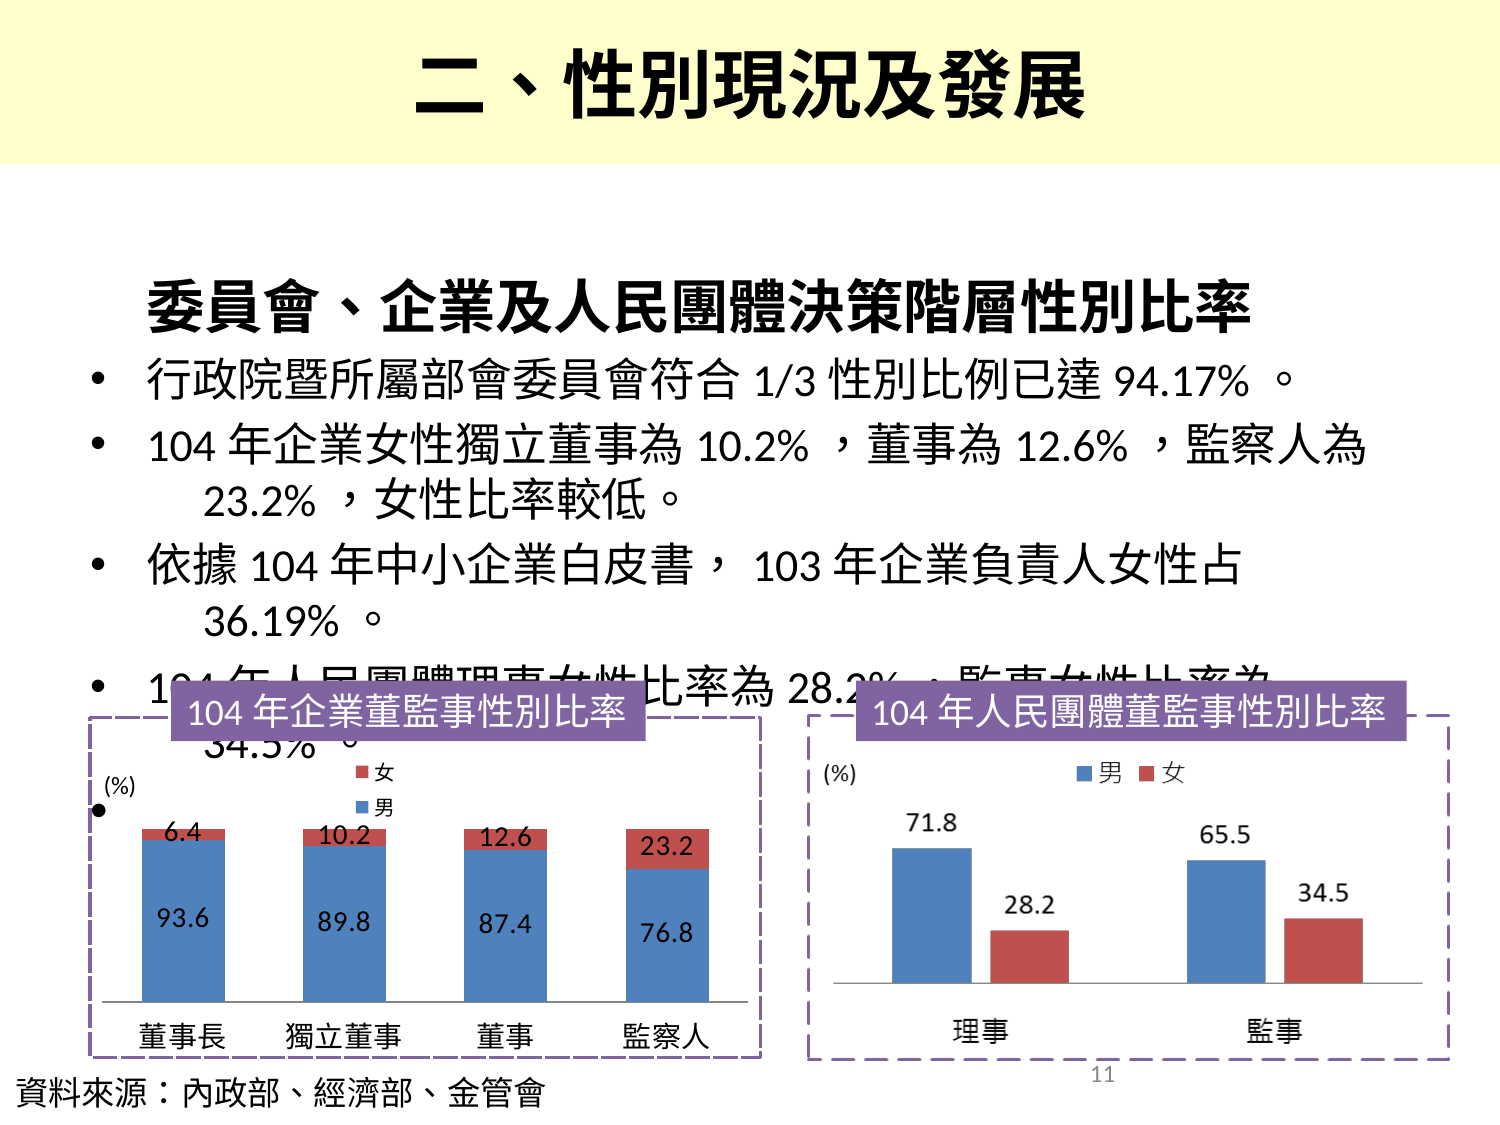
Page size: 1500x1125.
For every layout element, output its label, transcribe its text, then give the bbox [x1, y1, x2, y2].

title 二、性別現況及發展 [0, 0, 1500, 165]
text_box 資料來源：內政部、經濟部、金管會 [0, 1064, 727, 1121]
list 委員會、企業及人民團體決策階層性別比率 行政院暨所屬部會委員會符合1/3性別比例已達94.17%。 104年企業女性獨立董事為10.2%，董事為12.6%，監察人為23.2%，女性比率較低。 依據104年中小企業白皮書，103年企業負責人女性占36.19%。 104年人民團體理事女性比率為28.2%，監事女性比率為34.5%。 [75, 262, 1426, 1005]
text_box [1074, 1067, 1426, 1103]
text_box 104年人民團體董監事性別比率 [856, 680, 1407, 742]
chart [88, 716, 762, 1059]
chart [800, 707, 1456, 1067]
text_box 104年企業董監事性別比率 [171, 680, 646, 742]
text_box (%) [88, 762, 195, 808]
